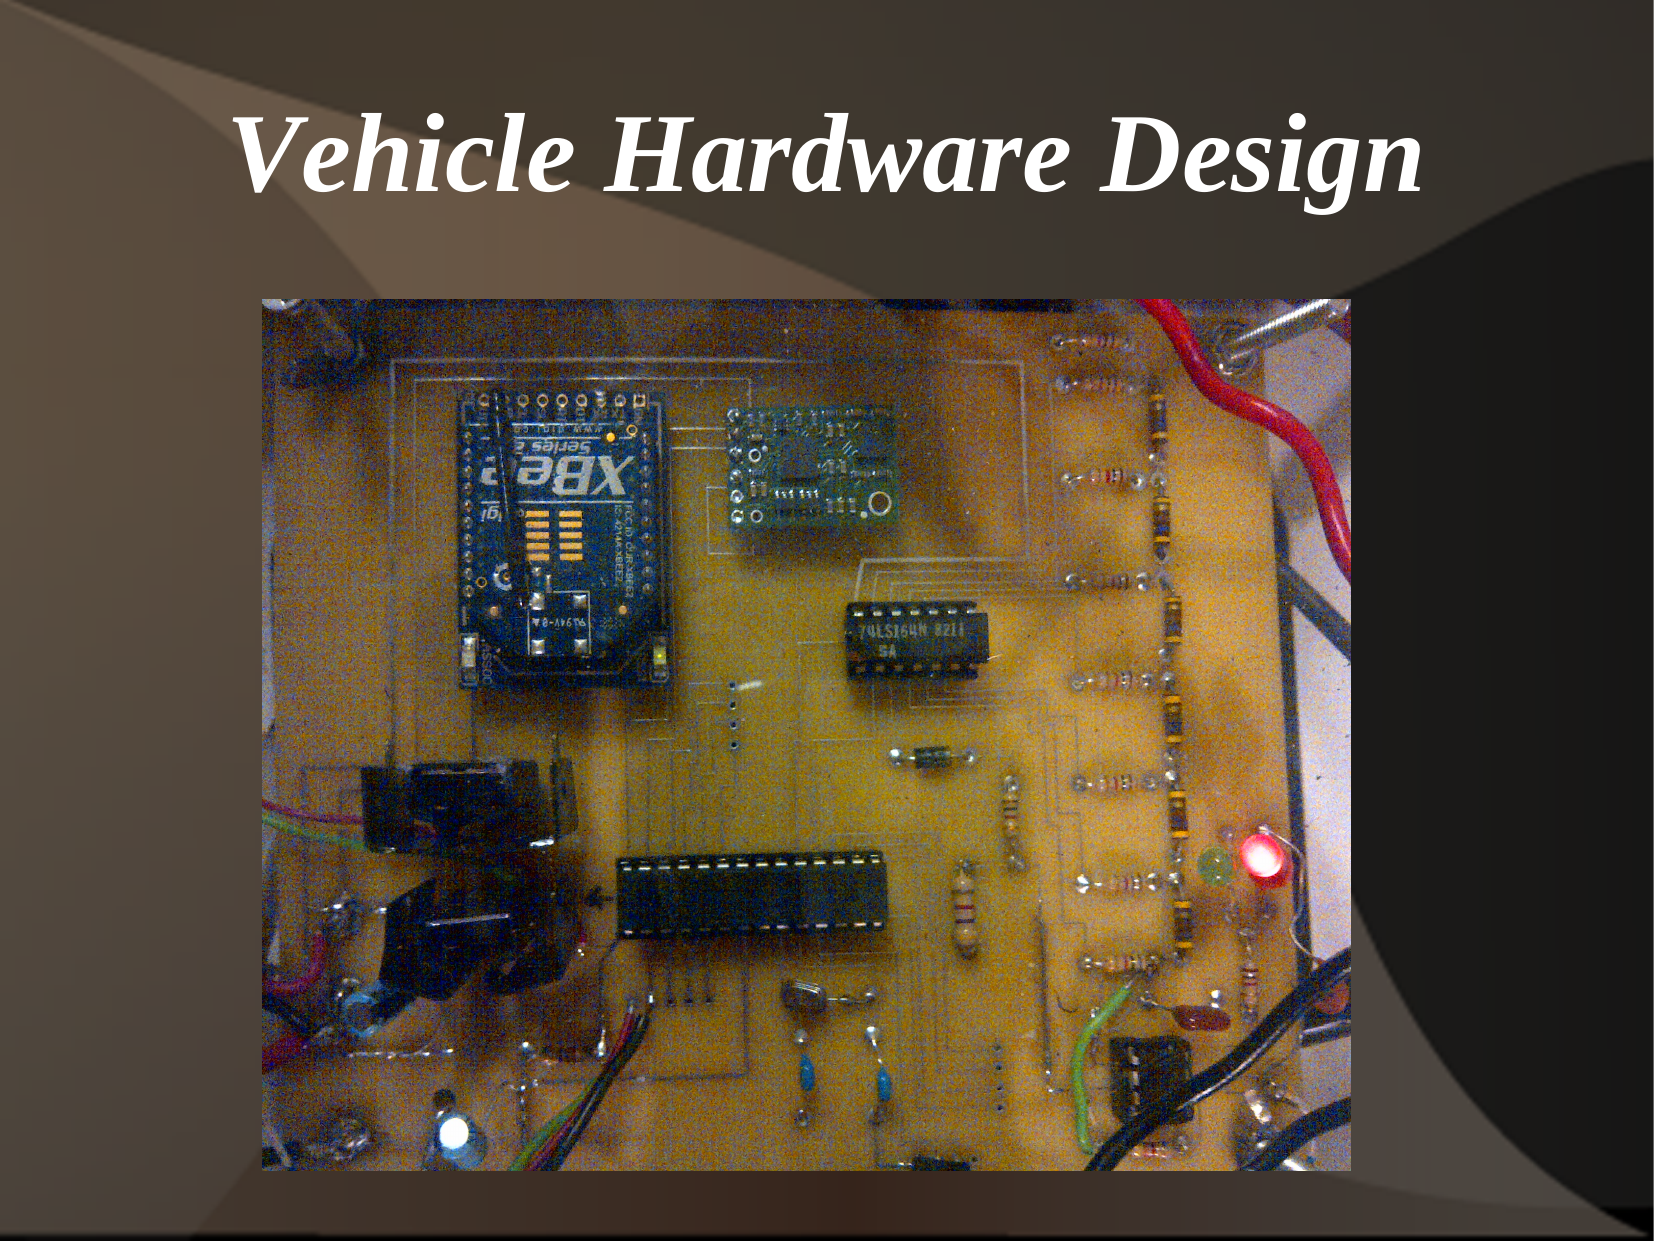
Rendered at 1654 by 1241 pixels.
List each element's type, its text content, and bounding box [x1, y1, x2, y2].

title Vehicle Hardware Design [82, 49, 1571, 257]
picture [0, 0, 1654, 1241]
list [82, 290, 1571, 1109]
